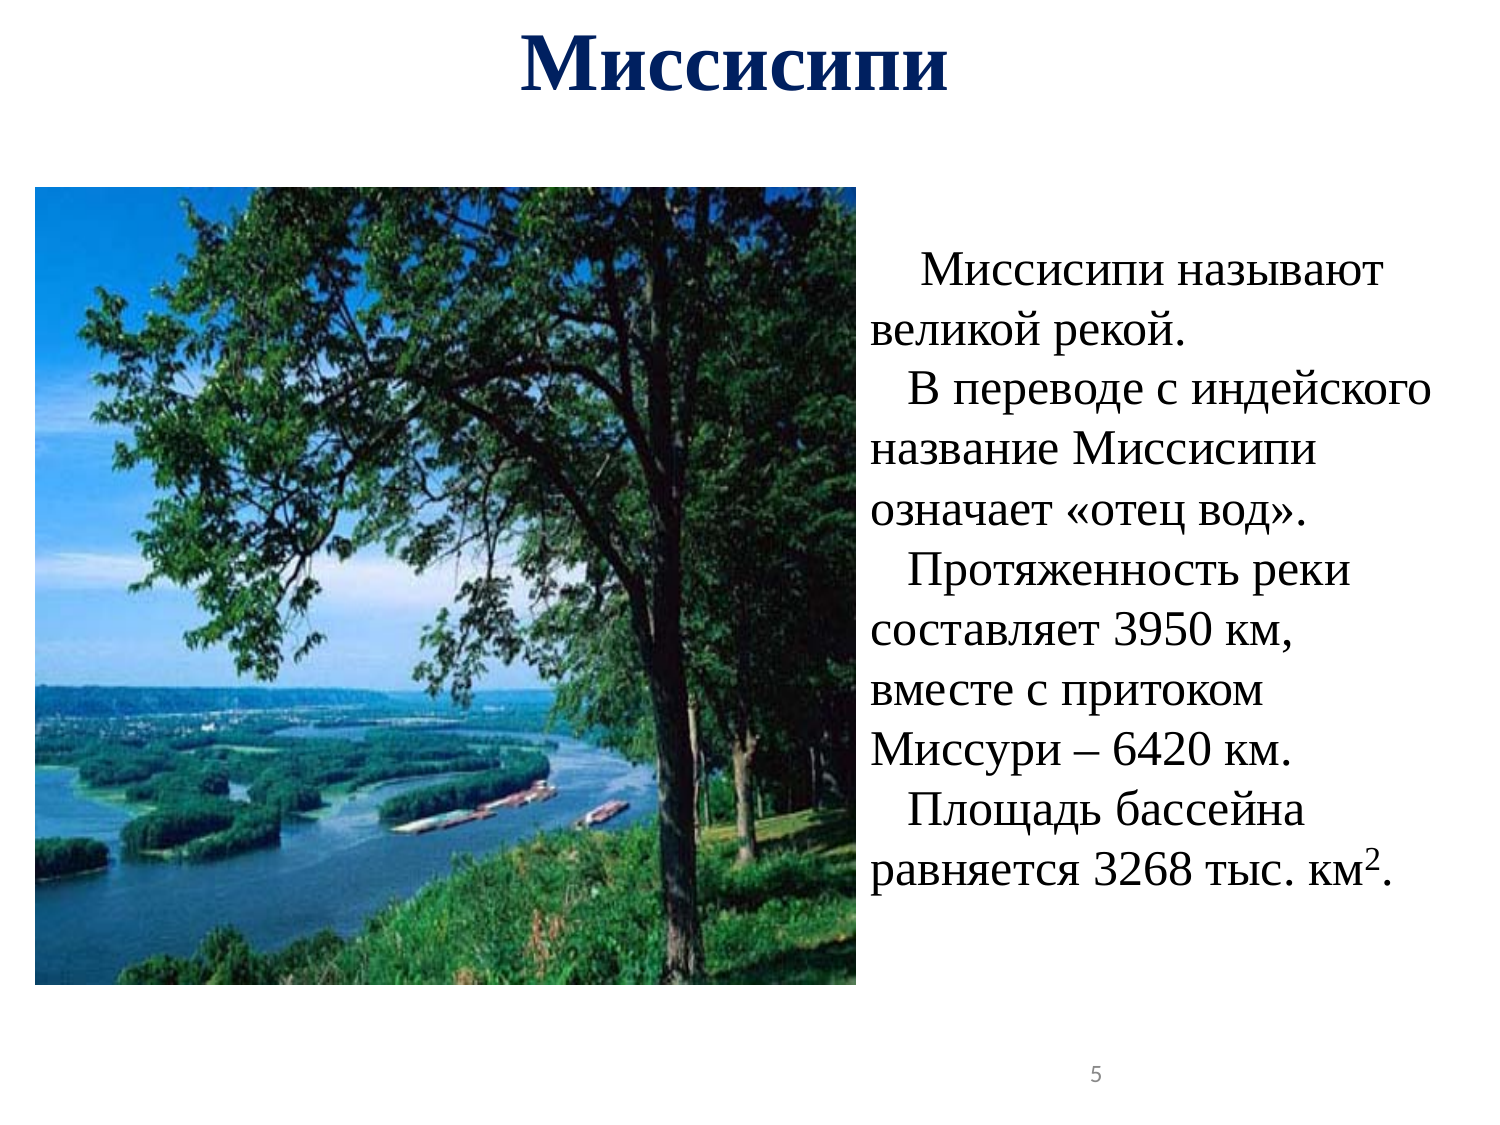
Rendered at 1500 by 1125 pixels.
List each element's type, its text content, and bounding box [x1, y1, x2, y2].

text_box Миссисипи называют великой рекой. В переводе с индейского название Миссисипи означает «отец вод». Протяженность реки составляет 3950 км, вместе с притоком Миссури – 6420 км. Площадь бассейна равняется 3268 тыс. км2. [855, 187, 1465, 997]
text_box Миссисипи [506, 0, 966, 115]
text_box [1074, 1042, 1426, 1103]
picture [35, 187, 856, 985]
